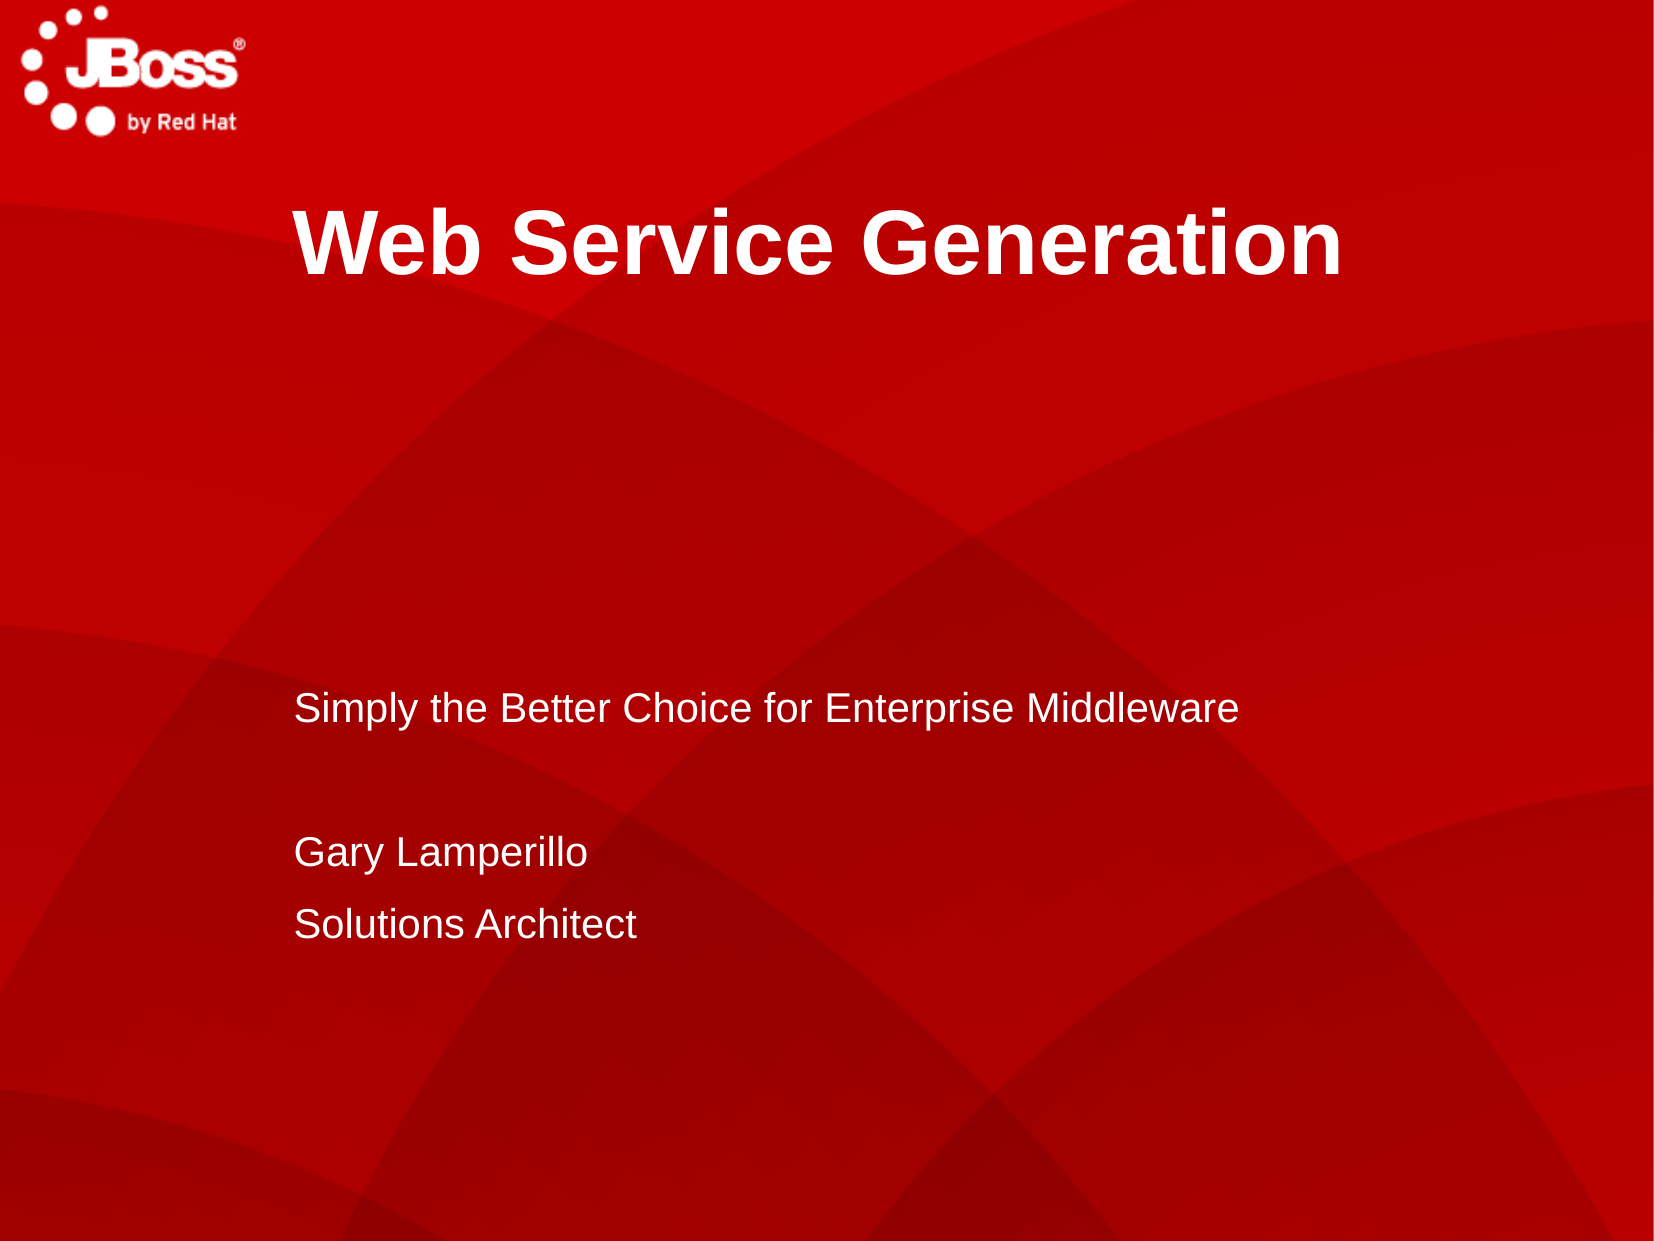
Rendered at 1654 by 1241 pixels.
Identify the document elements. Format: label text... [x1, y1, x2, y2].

subtitle Simply the Better Choice for Enterprise Middleware Gary Lamperillo Solutions Architect [218, 619, 1441, 1016]
picture [0, 0, 1654, 1241]
title Web Service Generation [75, 108, 1563, 383]
